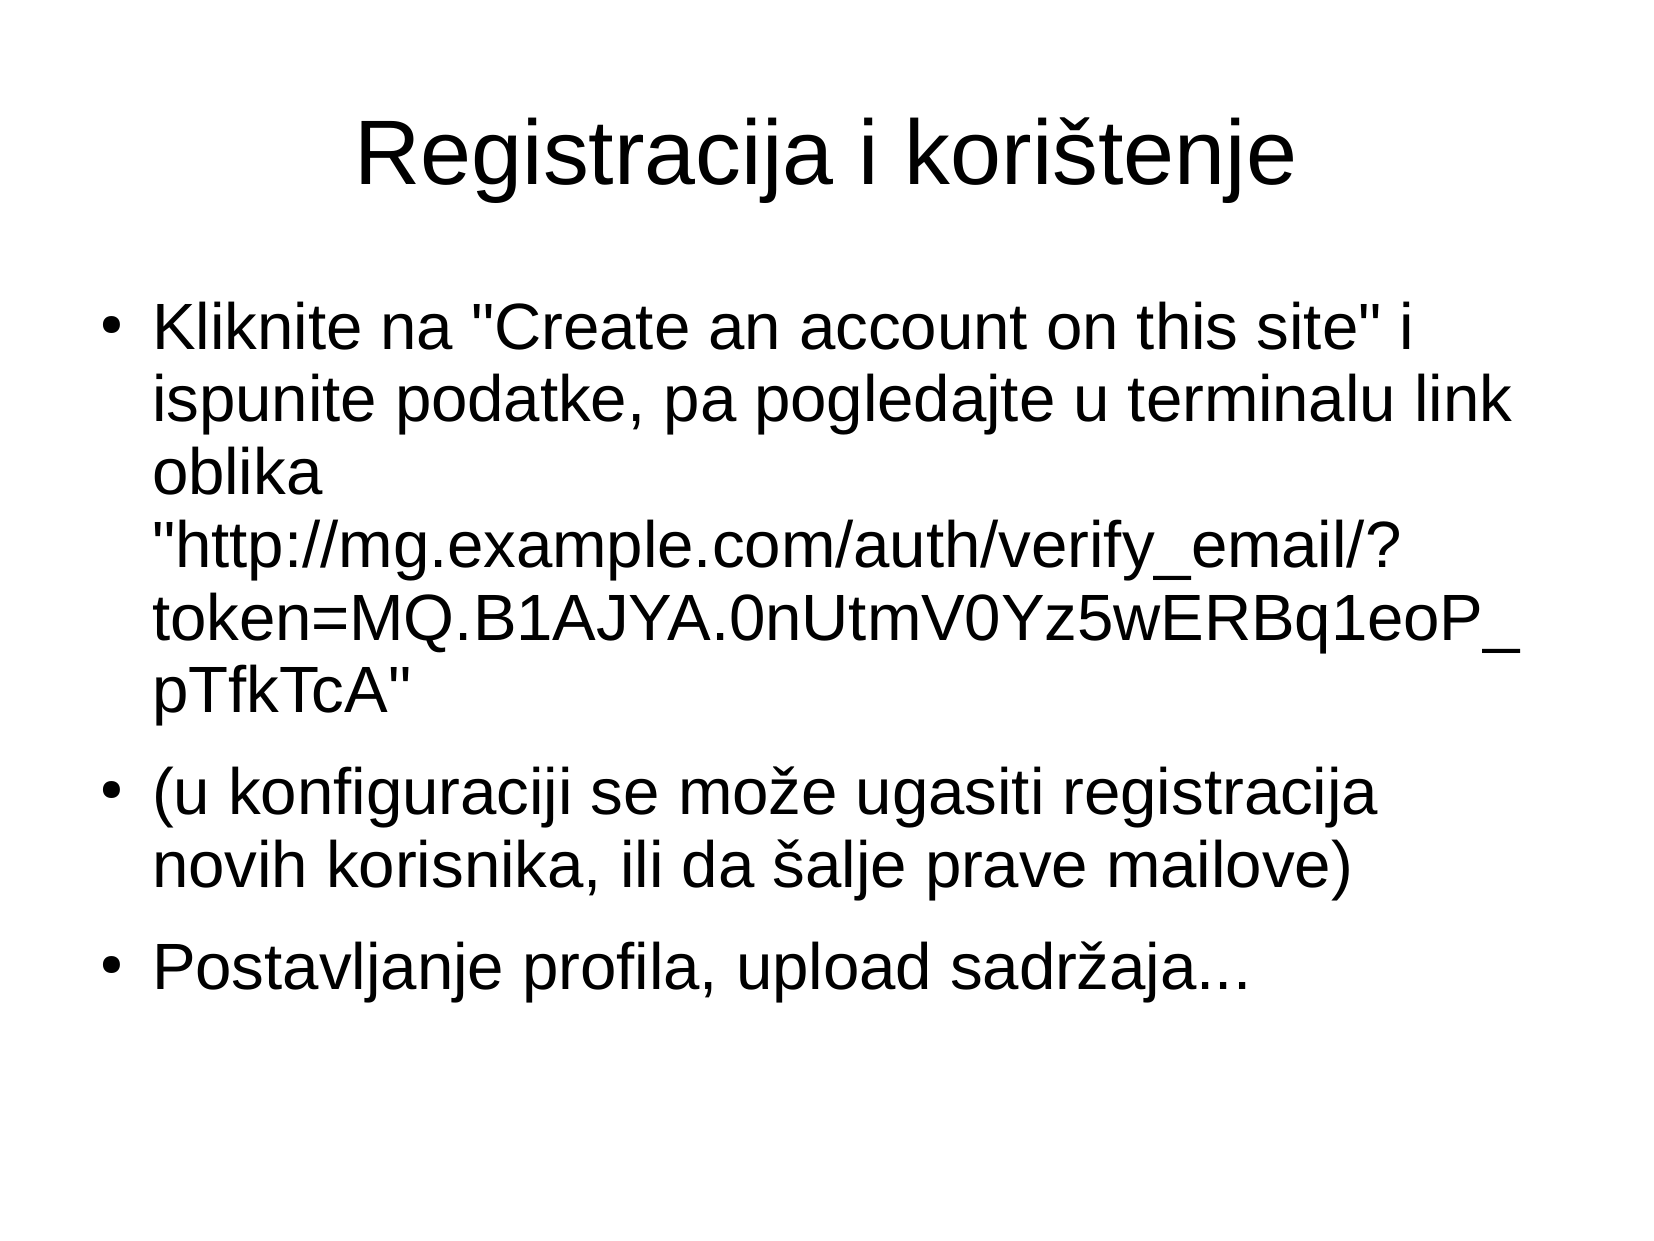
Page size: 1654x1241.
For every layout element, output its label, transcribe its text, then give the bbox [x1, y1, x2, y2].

list Kliknite na "Create an account on this site" i ispunite podatke, pa pogledajte u terminalu link oblika "http://mg.example.com/auth/verify_email/?token=MQ.B1AJYA.0nUtmV0Yz5wERBq1eoP_pTfkTcA" (u konfiguraciji se može ugasiti registracija novih korisnika, ili da šalje prave mailove) Postavljanje profila, upload sadržaja... [82, 290, 1538, 1010]
title Registracija i korištenje [82, 49, 1571, 257]
